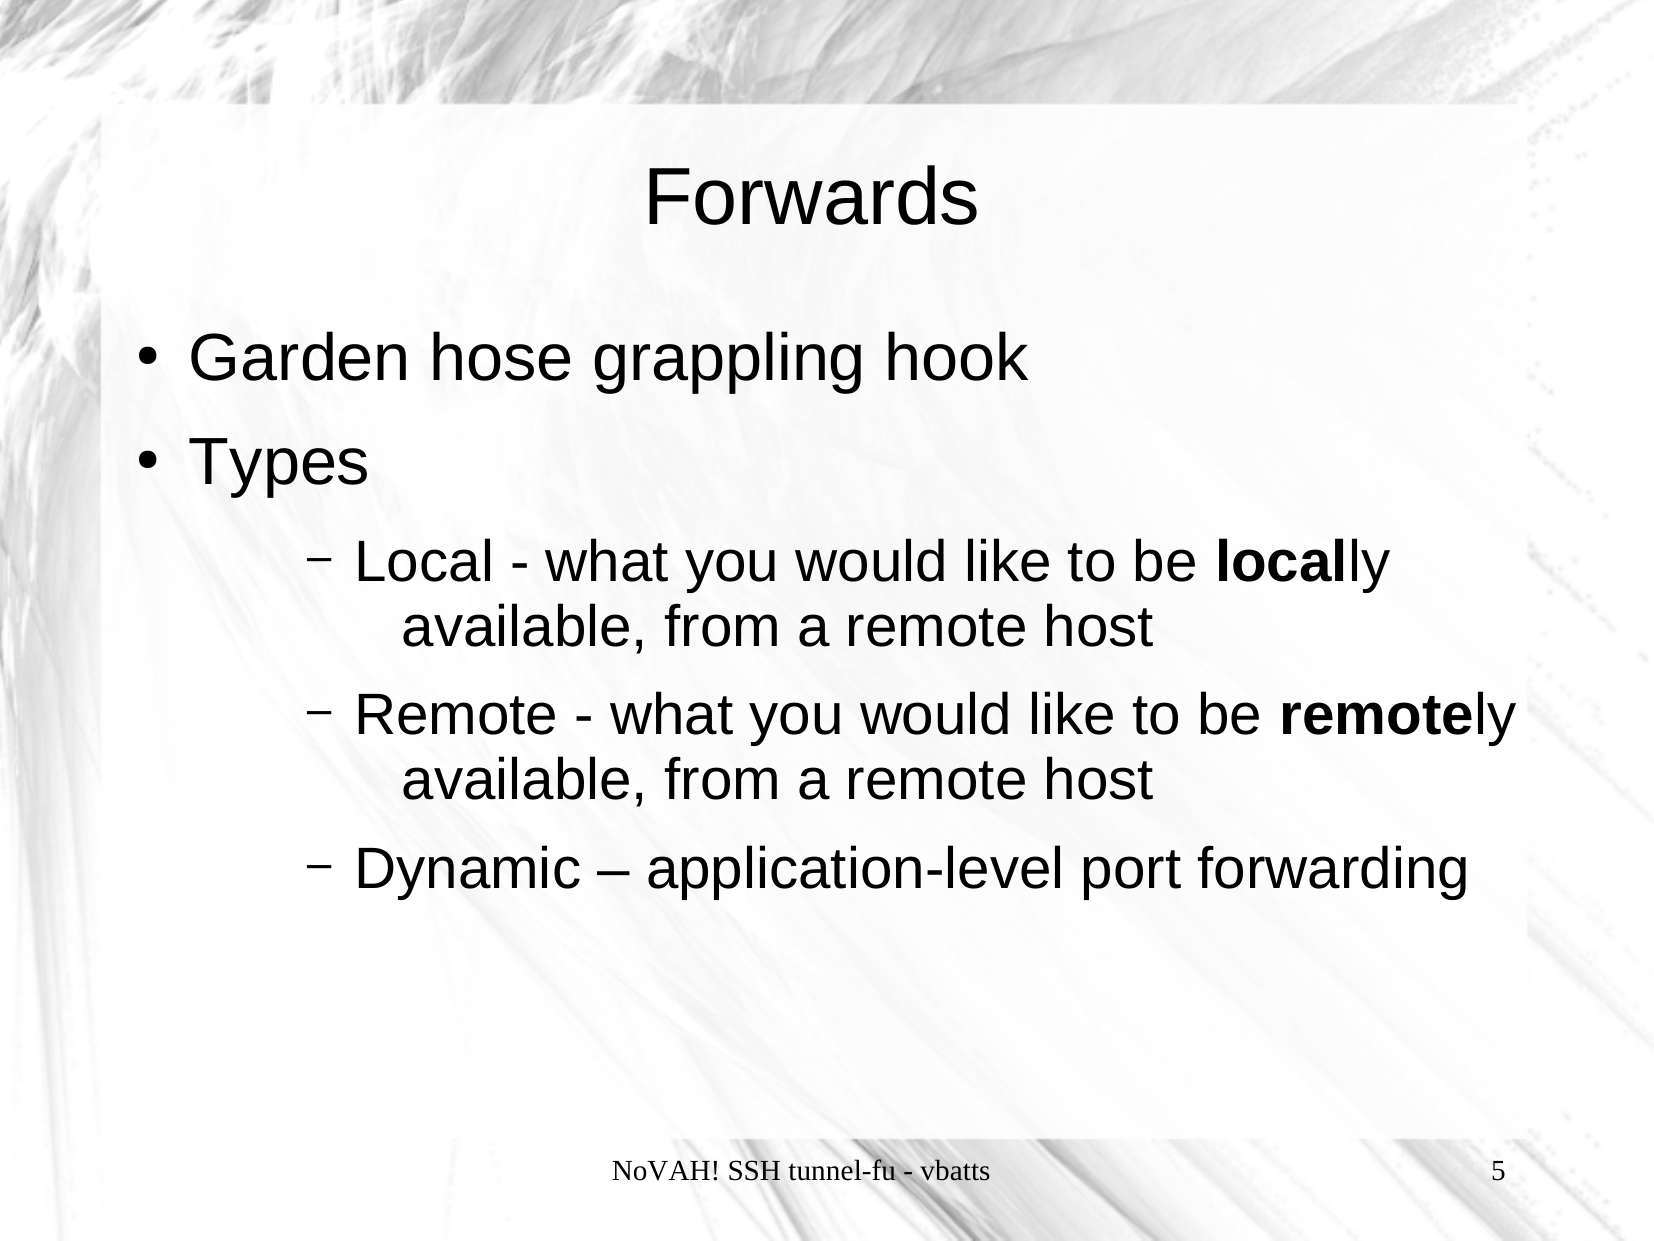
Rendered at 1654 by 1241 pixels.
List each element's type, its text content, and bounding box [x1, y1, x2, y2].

picture [0, 0, 1654, 1241]
title Forwards [118, 112, 1506, 281]
list Garden hose grappling hook Types Local - what you would like to be locally available, from a remote host Remote - what you would like to be remotely available, from a remote host Dynamic – application-level port forwarding [118, 319, 1571, 1139]
